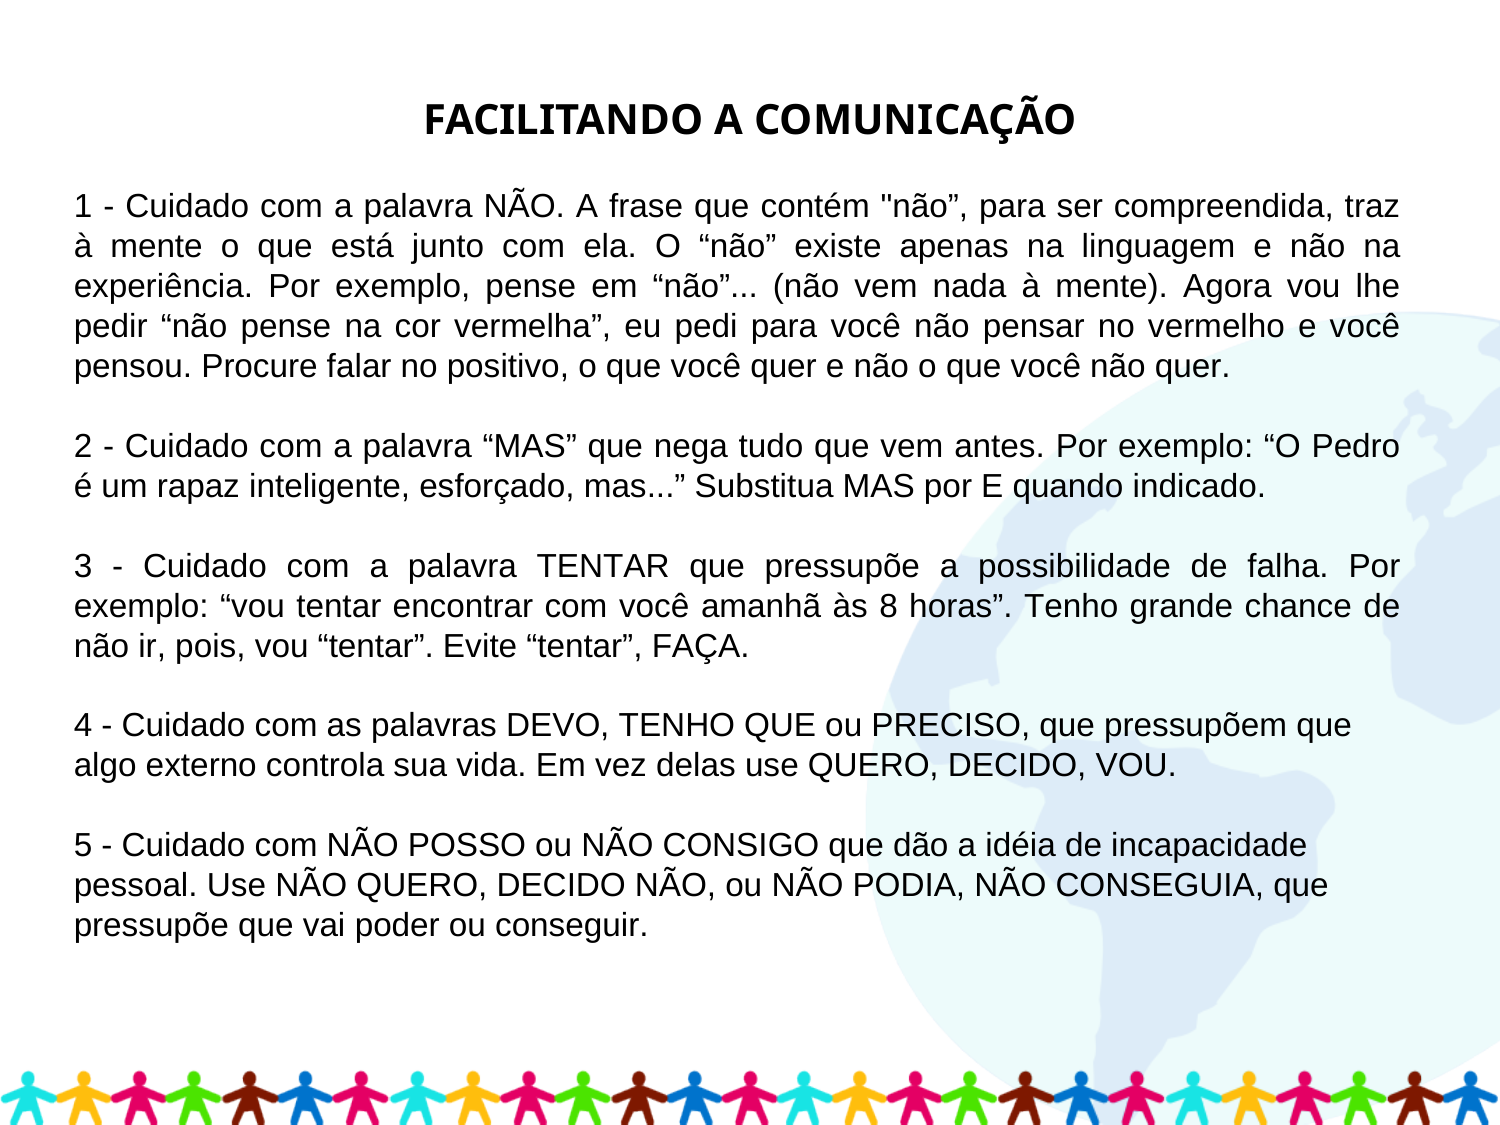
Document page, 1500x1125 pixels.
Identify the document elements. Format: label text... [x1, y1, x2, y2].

title FACILITANDO A COMUNICAÇÃO [74, 81, 1425, 156]
text_box 1 - Cuidado com a palavra NÃO. A frase que contém "não”, para ser compreendida, traz à mente o que está junto com ela. O “não” existe apenas na linguagem e não na experiência. Por exemplo, pense em “não”... (não vem nada à mente). Agora vou lhe pedir “não pense na cor vermelha”, eu pedi para você não pensar no vermelho e você pensou. Procure falar no positivo, o que você quer e não o que você não quer. 2 - Cuidado com a palavra “MAS” que nega tudo que vem antes. Por exemplo: “O Pedro é um rapaz inteligente, esforçado, mas...” Substitua MAS por E quando indicado. 3 - Cuidado com a palavra TENTAR que pressupõe a possibilidade de falha. Por exemplo: “vou tentar encontrar com você amanhã às 8 horas”. Tenho grande chance de não ir, pois, vou “tentar”. Evite “tentar”, FAÇA. 4 - Cuidado com as palavras DEVO, TENHO QUE ou PRECISO, que pressupõem que algo externo controla sua vida. Em vez delas use QUERO, DECIDO, VOU. 5 - Cuidado com NÃO POSSO ou NÃO CONSIGO que dão a idéia de incapacidade pessoal. Use NÃO QUERO, DECIDO NÃO, ou NÃO PODIA, NÃO CONSEGUIA, que pressupõe que vai poder ou conseguir. [59, 177, 1418, 991]
picture [0, 0, 1500, 1125]
